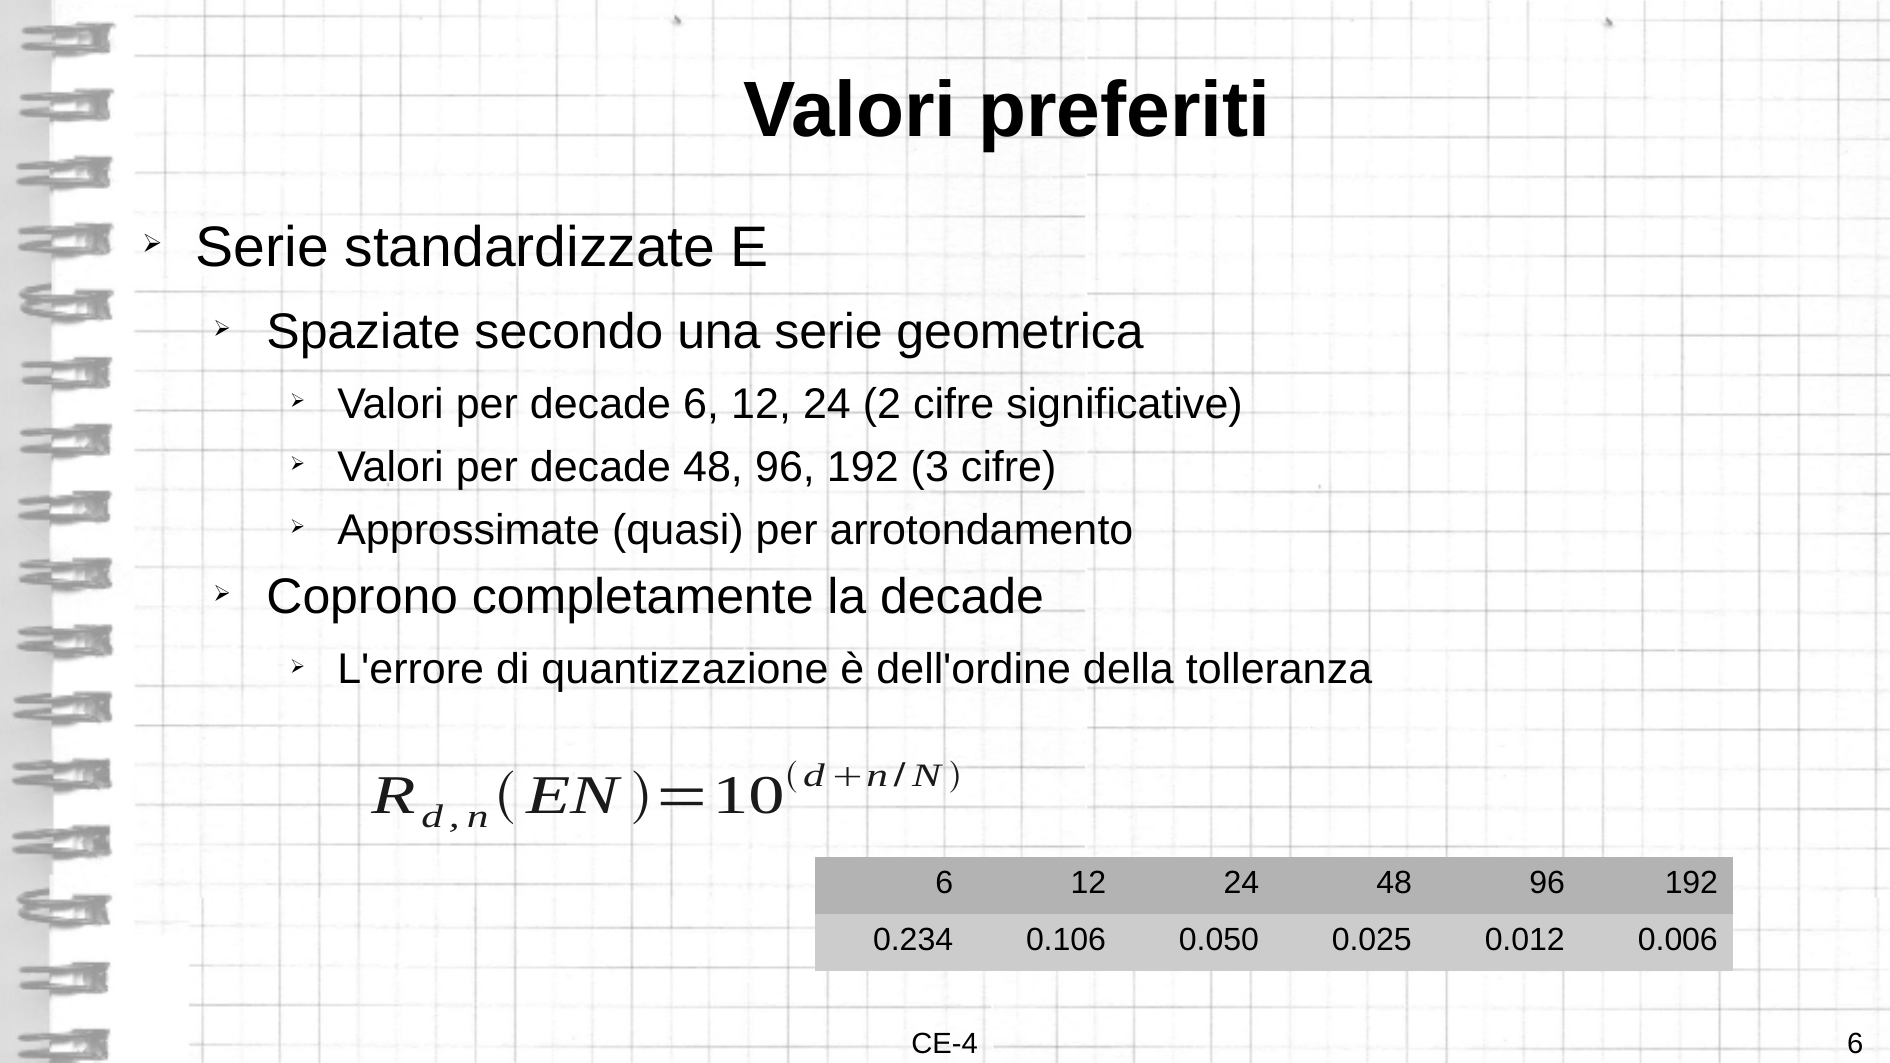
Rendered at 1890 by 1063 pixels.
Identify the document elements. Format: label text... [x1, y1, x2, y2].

table_header 12 [968, 857, 1121, 914]
table_cell 0.050 [1121, 914, 1274, 971]
table_header 6 [815, 857, 968, 914]
table_header 48 [1274, 857, 1427, 914]
table_cell 0.234 [815, 914, 968, 971]
title Valori preferiti [124, 20, 1890, 198]
table_header 96 [1427, 857, 1580, 914]
table_cell 0.012 [1427, 914, 1580, 971]
chart [348, 759, 979, 836]
table_header 24 [1121, 857, 1274, 914]
table_cell 0.106 [968, 914, 1121, 971]
table_cell 0.025 [1274, 914, 1427, 971]
table_header 192 [1580, 857, 1733, 914]
picture [0, 0, 1890, 1063]
table_cell 0.006 [1580, 914, 1733, 971]
list Serie standardizzate E Spaziate secondo una serie geometrica Valori per decade 6, 12, 24 (2 cifre significative) Valori per decade 48, 96, 192 (3 cifre) Approssimate (quasi) per arrotondamento Coprono completamente la decade L'errore di quantizzazione è dell'ordine della tolleranza [124, 214, 1890, 832]
